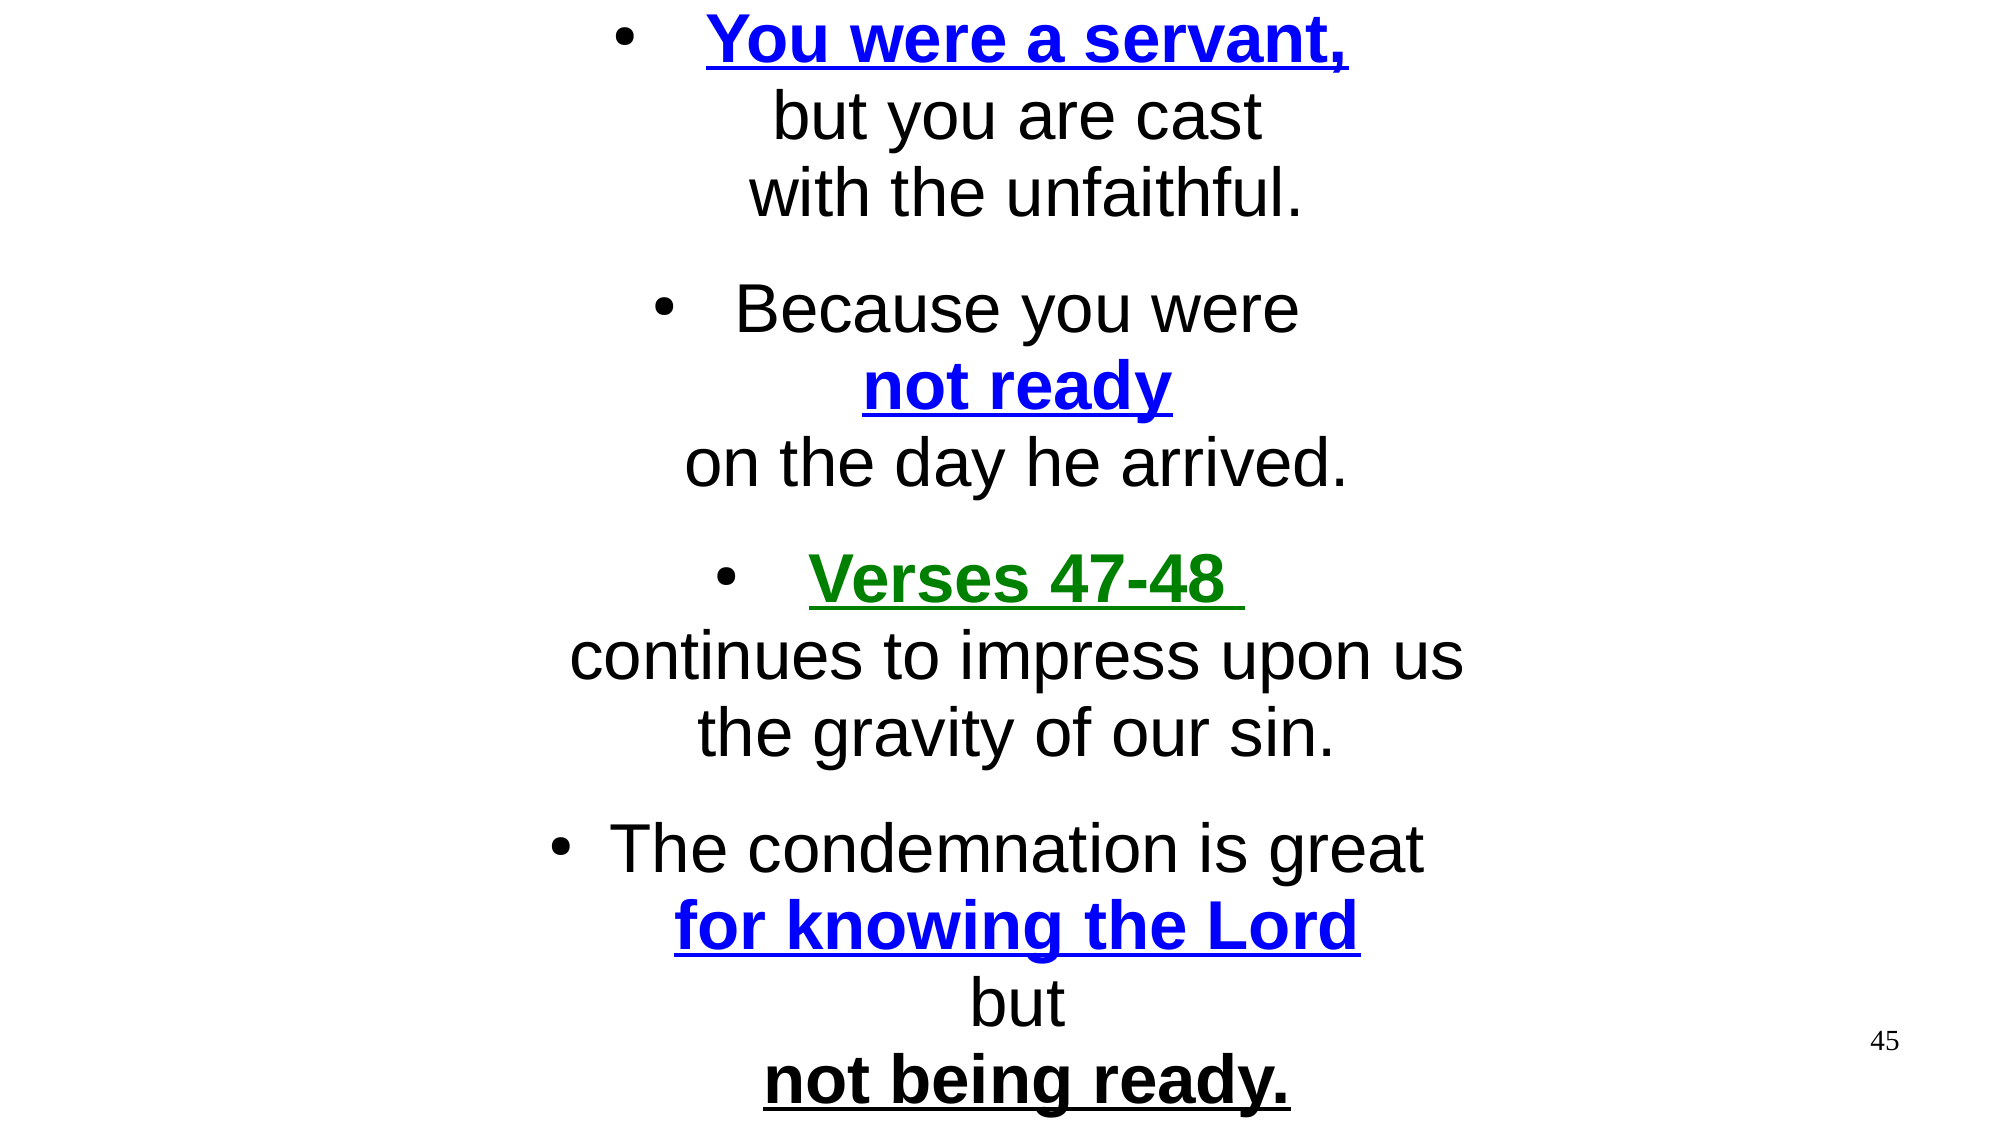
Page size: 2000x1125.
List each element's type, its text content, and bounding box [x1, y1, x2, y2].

list You were a servant, but you are cast with the unfaithful. Because you were not ready on the day he arrived. Verses 47-48 continues to impress upon us the gravity of our sin. The condemnation is great for knowing the Lord but not being ready. [0, 0, 1996, 1123]
